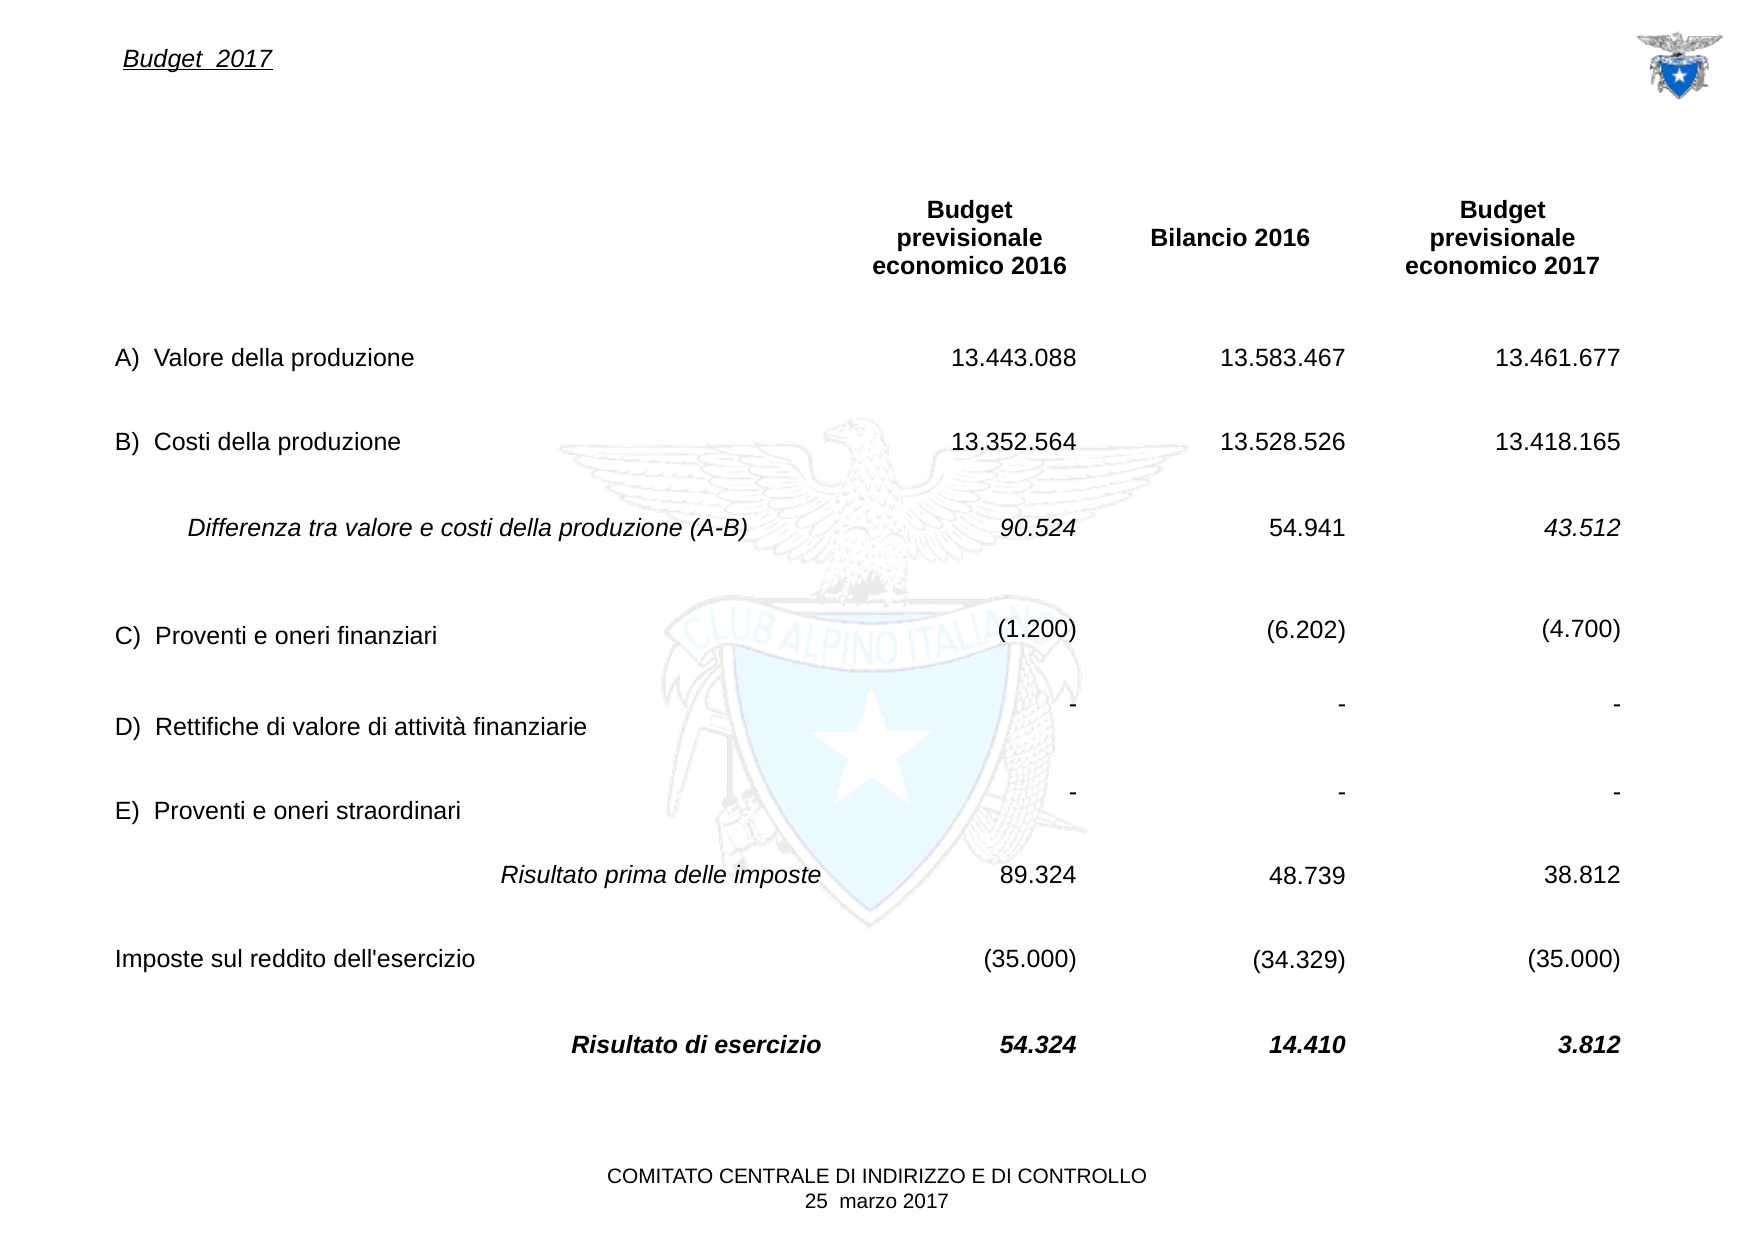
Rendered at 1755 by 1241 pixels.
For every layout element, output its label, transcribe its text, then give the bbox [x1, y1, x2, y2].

table_cell 13.461.677 [1361, 316, 1633, 400]
table_cell Imposte sul reddito dell'esercizio [98, 917, 839, 1001]
table_cell - [1089, 750, 1361, 833]
table_cell - [1361, 750, 1633, 833]
picture [1633, 29, 1728, 108]
table_cell 3.812 [1361, 1001, 1633, 1088]
table_cell Risultato di esercizio [98, 1001, 839, 1088]
table_header Bilancio 2016 [1089, 159, 1361, 316]
table_cell C) Proventi e oneri finanziari [98, 572, 839, 658]
table_cell - [1361, 658, 1633, 750]
text_box Budget 2017 [50, 35, 346, 81]
table_cell 13.583.467 [1089, 316, 1361, 400]
table_cell 38.812 [1361, 833, 1633, 917]
table_cell (4.700) [1361, 572, 1633, 658]
table_cell (35.000) [1361, 917, 1633, 1001]
table_cell D) Rettifiche di valore di attività finanziarie [98, 658, 839, 750]
table_cell 48.739 [1089, 833, 1361, 917]
table_cell B) Costi della produzione [98, 400, 839, 484]
table_header Budget previsionale economico 2016 [839, 159, 1089, 316]
table_cell (35.000) [839, 917, 1089, 1001]
table_cell 13.418.165 [1361, 400, 1633, 484]
text_box COMITATO CENTRALE DI INDIRIZZO E DI CONTROLLO 25 marzo 2017 [392, 1154, 1362, 1221]
table_cell 14.410 [1089, 1001, 1361, 1088]
table_cell E) Proventi e oneri straordinari [98, 750, 839, 833]
table_cell (1.200) [839, 572, 1089, 658]
table_header Budget previsionale economico 2017 [1361, 159, 1633, 316]
table_cell 13.443.088 [839, 316, 1089, 400]
table_cell 54.941 [1089, 484, 1361, 572]
table_cell 54.324 [839, 1001, 1089, 1088]
table_cell 13.528.526 [1089, 400, 1361, 484]
table_cell Differenza tra valore e costi della produzione (A-B) [98, 484, 839, 572]
table_cell - [839, 658, 1089, 750]
table_cell - [1089, 658, 1361, 750]
table_cell 13.352.564 [839, 400, 1089, 484]
table_cell 89.324 [839, 833, 1089, 917]
table_cell A) Valore della produzione [98, 316, 839, 400]
table_cell Risultato prima delle imposte [98, 833, 839, 917]
table_header [98, 159, 839, 316]
table_cell 43.512 [1361, 484, 1633, 572]
table_cell 90.524 [839, 484, 1089, 572]
table_cell - [839, 750, 1089, 833]
table_cell (6.202) [1089, 572, 1361, 658]
table_cell (34.329) [1089, 917, 1361, 1001]
